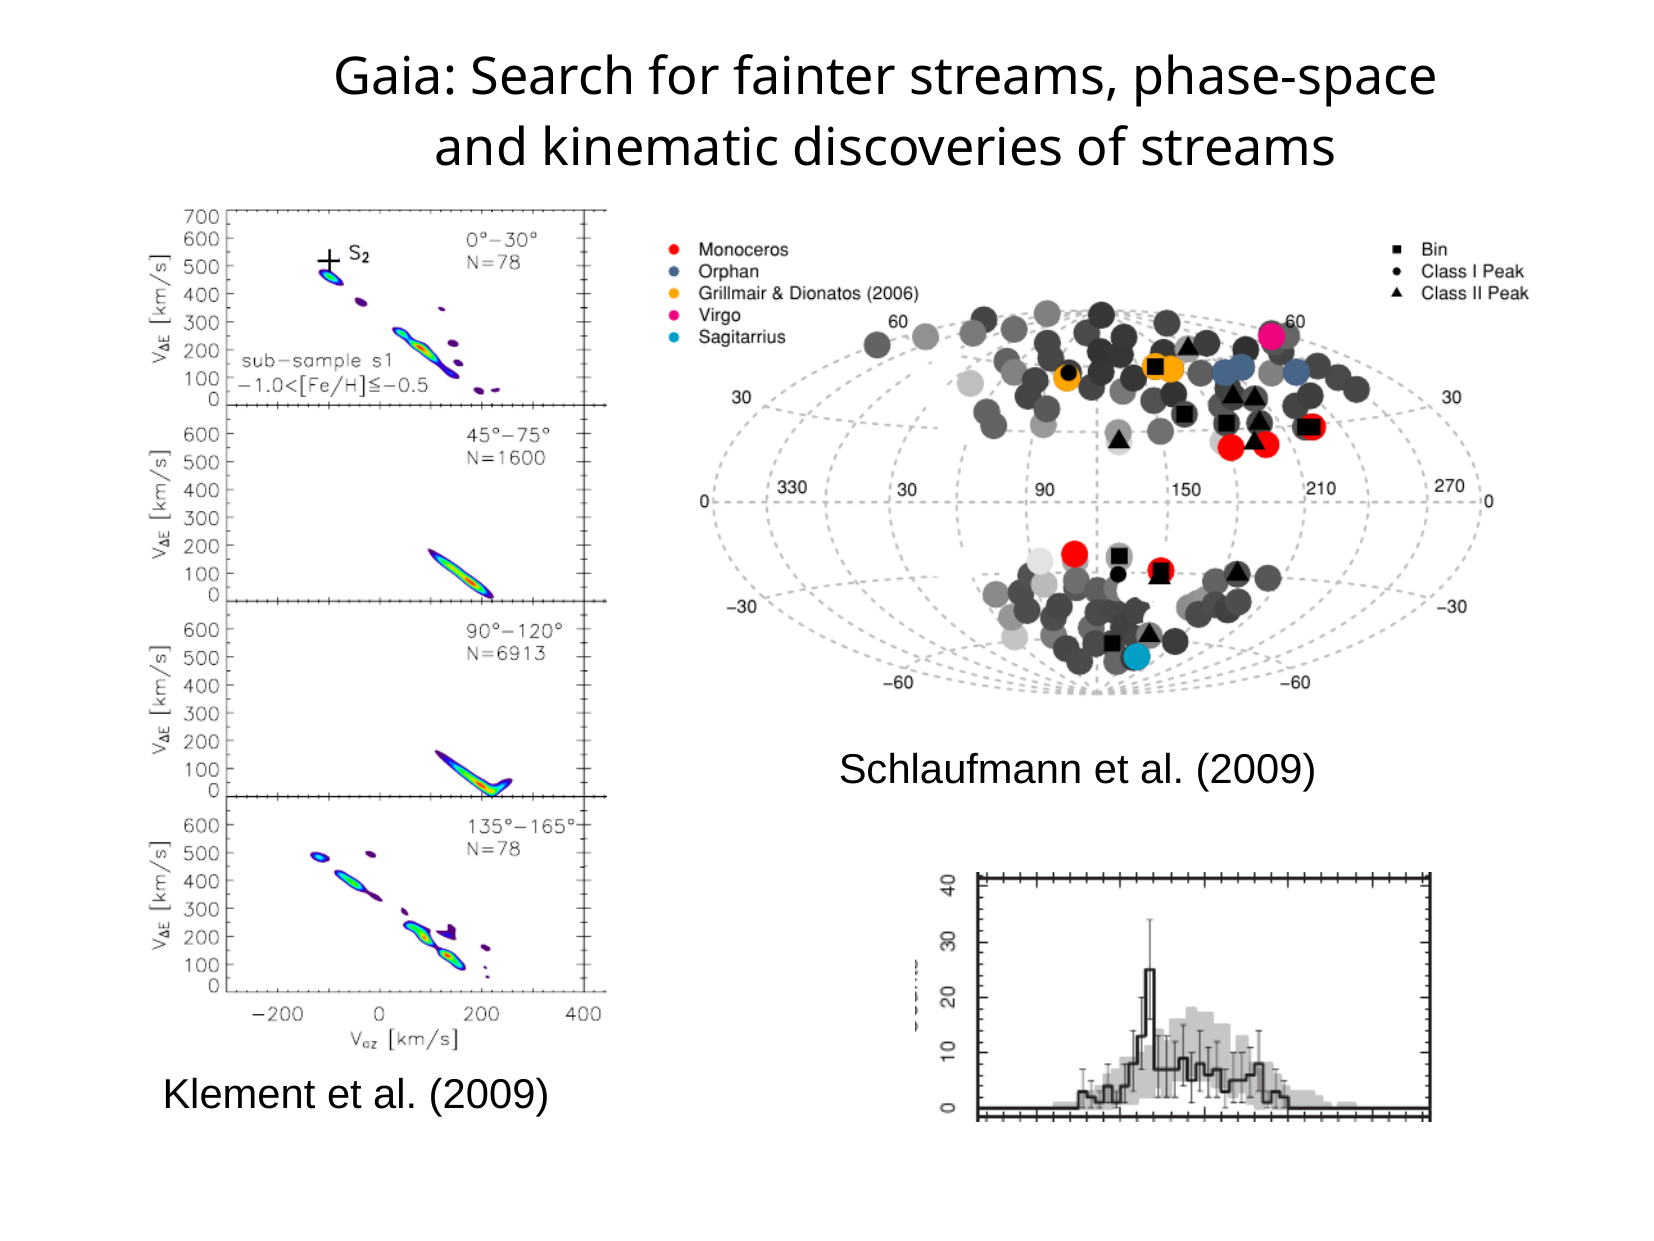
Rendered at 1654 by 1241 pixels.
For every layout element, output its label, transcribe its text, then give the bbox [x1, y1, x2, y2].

text_box Gaia: Search for fainter streams, phase-space and kinematic discoveries of streams [265, 31, 1506, 168]
text_box Schlaufmann et al. (2009) [679, 738, 1477, 800]
picture [649, 221, 1581, 709]
picture [915, 872, 1447, 1123]
picture [118, 202, 607, 1063]
text_box Klement et al. (2009) [147, 1062, 739, 1125]
